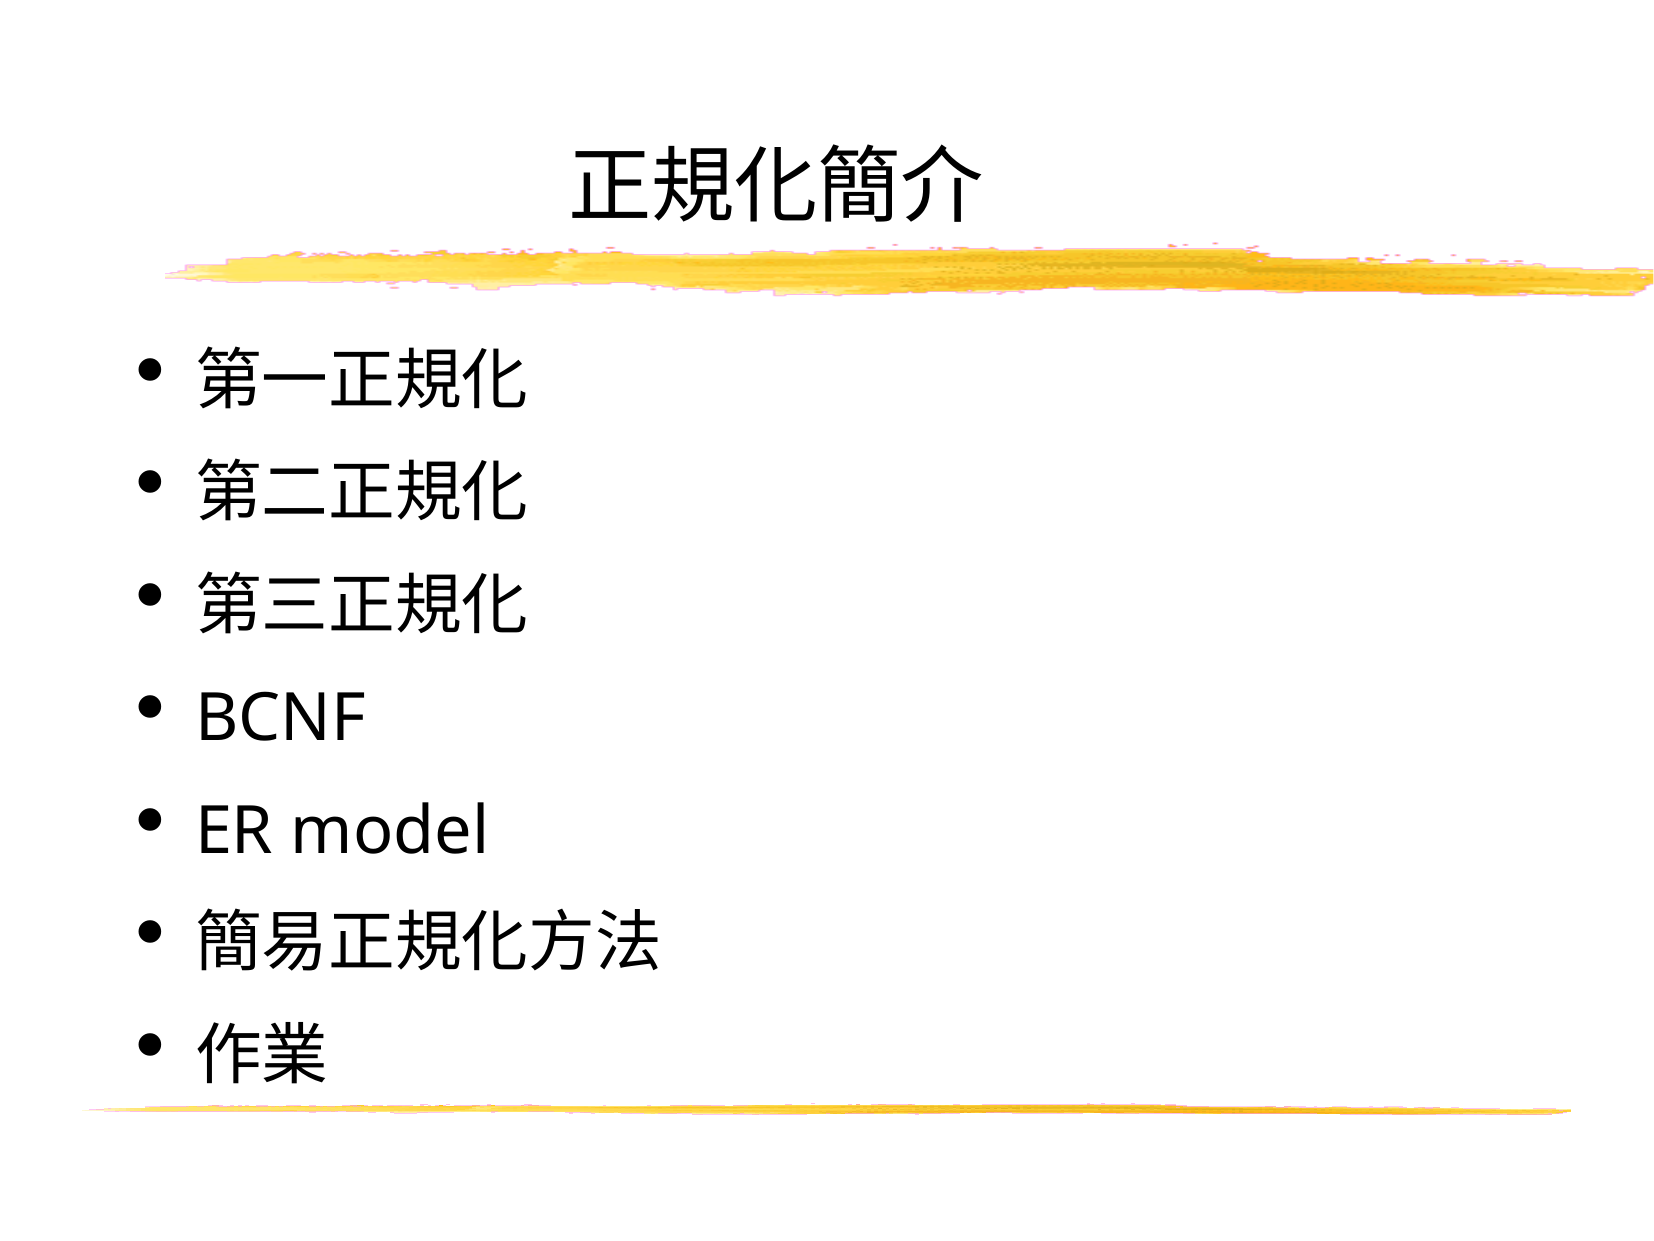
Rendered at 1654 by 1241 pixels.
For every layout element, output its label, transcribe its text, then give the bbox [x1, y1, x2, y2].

picture [82, 1102, 1571, 1117]
title 正規化簡介 [73, 24, 1479, 249]
list 第一正規化 第二正規化 第三正規化 BCNF ER model 簡易正規化方法 作業 [124, 316, 1530, 1077]
picture [165, 237, 1654, 308]
